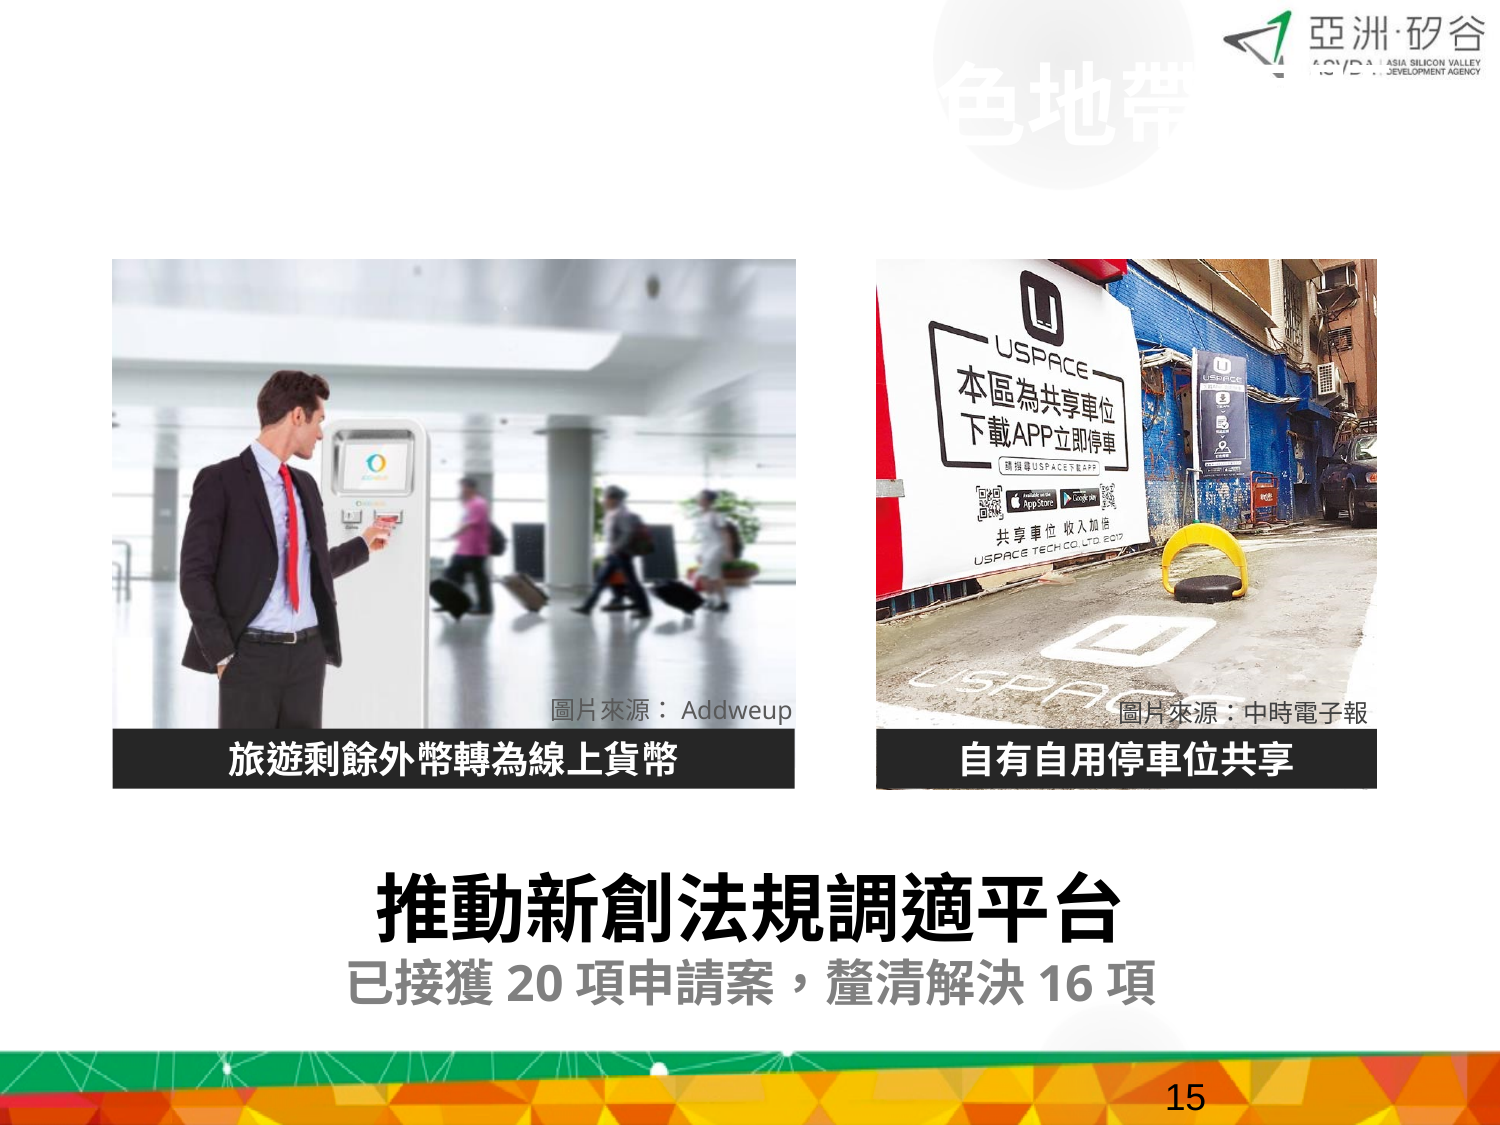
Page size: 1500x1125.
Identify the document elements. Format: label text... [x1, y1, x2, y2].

picture [112, 259, 796, 728]
picture [1213, 0, 1500, 40]
picture [876, 259, 1377, 728]
text_box 旅遊剩餘外幣轉為線上貨幣 [112, 728, 795, 789]
text_box 協助新創解決法規灰色地帶問題 [0, 40, 1500, 166]
text_box 自有自用停車位共享 [876, 728, 1377, 789]
text_box 圖片來源：中時電子報 [1104, 690, 1384, 735]
text_box 推動新創法規調適平台 已接獲20項申請案，釐清解決16項 [0, 854, 1500, 1020]
picture [0, 1046, 1500, 1125]
text_box <編號> [1149, 1065, 1500, 1125]
text_box 圖片來源：Addweup [535, 687, 808, 733]
